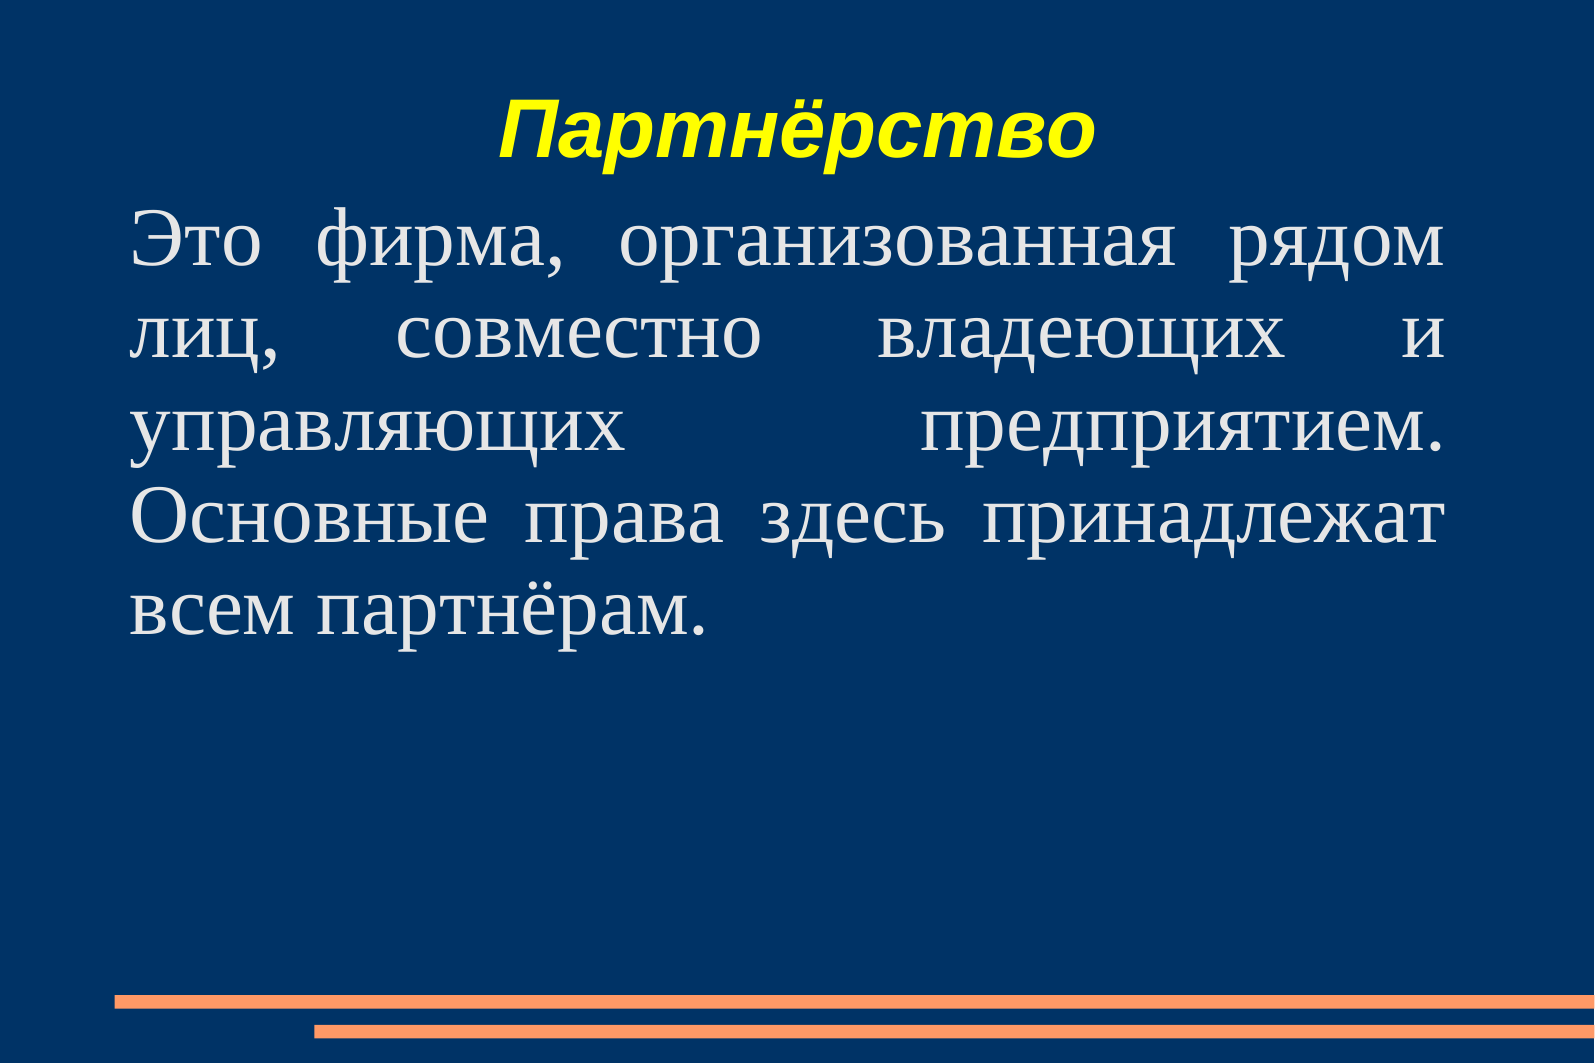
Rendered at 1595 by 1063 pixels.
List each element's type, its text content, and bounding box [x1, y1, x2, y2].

title Партнёрство [117, 39, 1479, 218]
list Это фирма, организованная рядом лиц, совместно владеющих и управляющих предприятием. Основные права здесь принадлежат всем партнёрам. [59, 191, 1447, 886]
